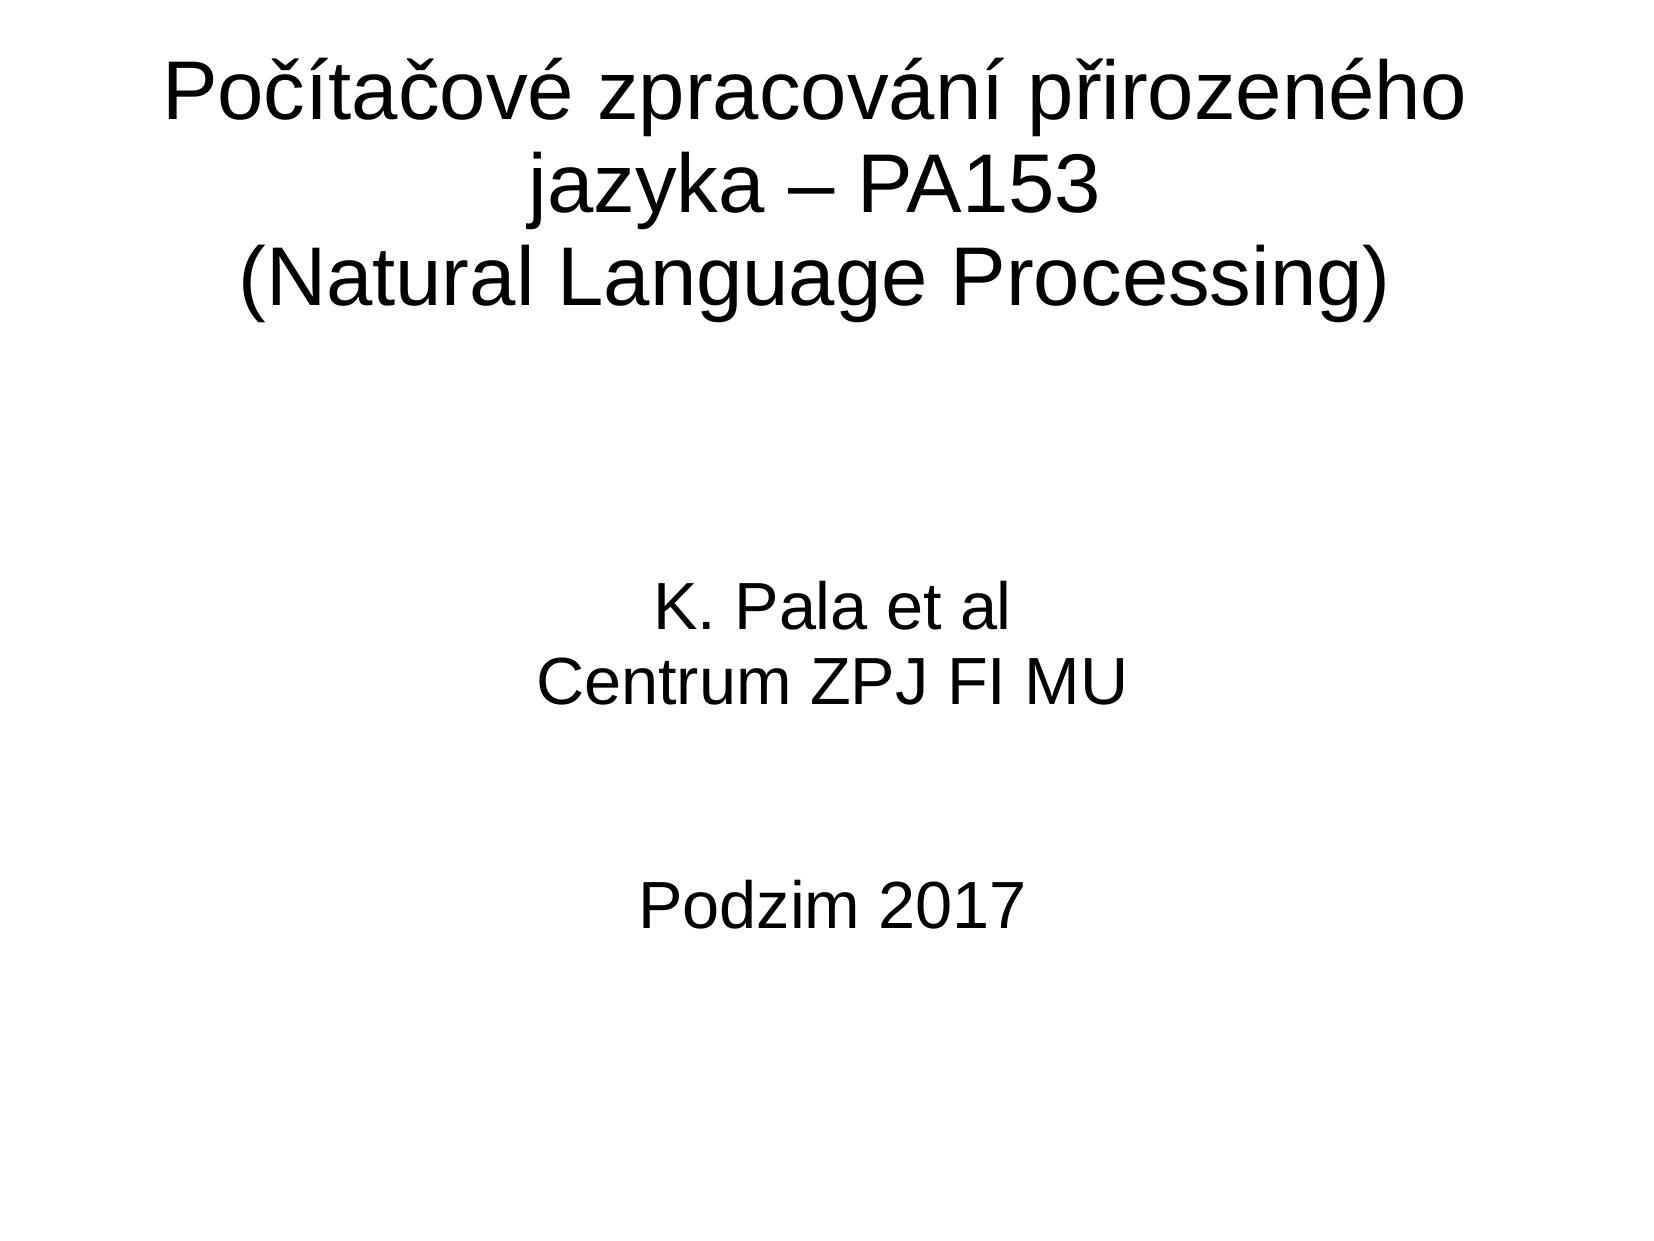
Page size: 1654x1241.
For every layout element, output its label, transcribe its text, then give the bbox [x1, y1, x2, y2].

title Počítačové zpracování přirozeného jazyka – PA153 (Natural Language Processing) [59, 13, 1571, 355]
subtitle K. Pala et al Centrum ZPJ FI MU Podzim 2017 [88, 354, 1577, 1159]
